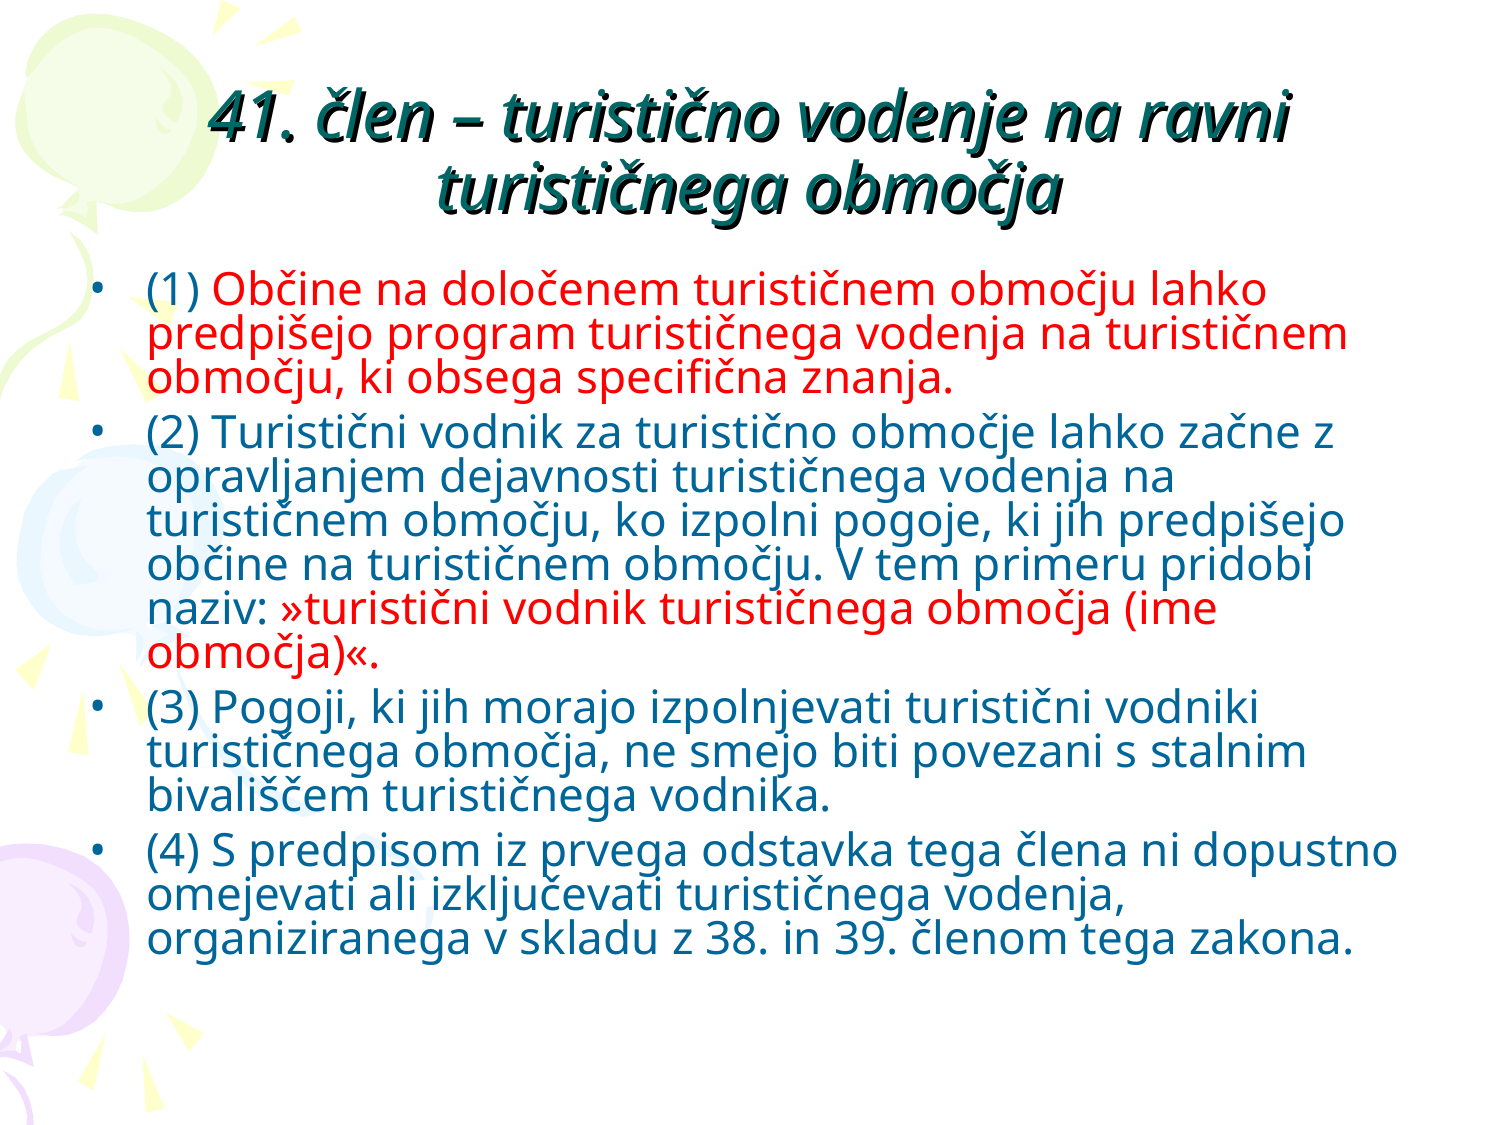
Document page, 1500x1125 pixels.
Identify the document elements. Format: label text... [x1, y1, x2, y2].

list (1) Občine na določenem turističnem območju lahko predpišejo program turističnega vodenja na turističnem območju, ki obsega specifična znanja. (2) Turistični vodnik za turistično območje lahko začne z opravljanjem dejavnosti turističnega vodenja na turističnem območju, ko izpolni pogoje, ki jih predpišejo občine na turističnem območju. V tem primeru pridobi naziv: »turistični vodnik turističnega območja (ime območja)«. (3) Pogoji, ki jih morajo izpolnjevati turistični vodniki turističnega območja, ne smejo biti povezani s stalnim bivališčem turističnega vodnika. (4) S predpisom iz prvega odstavka tega člena ni dopustno omejevati ali izključevati turističnega vodenja, organiziranega v skladu z 38. in 39. členom tega zakona. [75, 262, 1426, 994]
title 41. člen – turistično vodenje na ravni turističnega območja [72, 16, 1426, 233]
